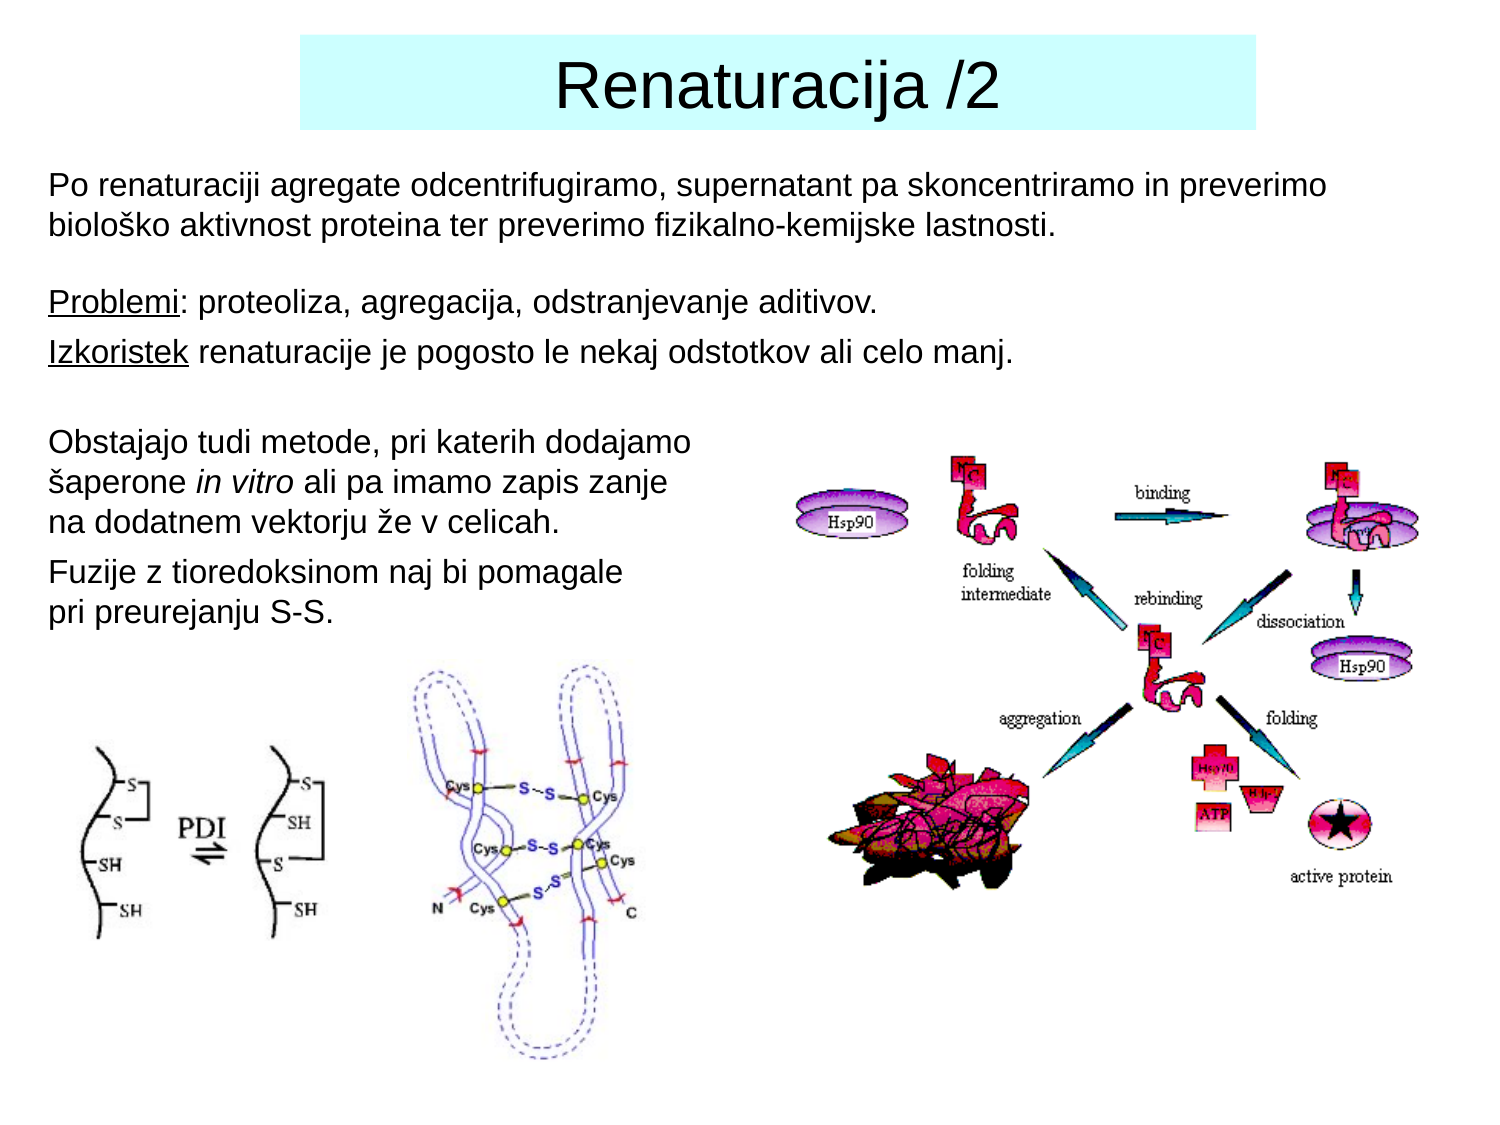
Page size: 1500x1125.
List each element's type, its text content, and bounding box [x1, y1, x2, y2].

picture [778, 444, 1437, 901]
text_box Renaturacija /2 [300, 34, 1257, 130]
text_box Po renaturaciji agregate odcentrifugiramo, supernatant pa skoncentriramo in preverimo biološko aktivnost proteina ter preverimo fizikalno-kemijske lastnosti. Problemi: proteoliza, agregacija, odstranjevanje aditivov. Izkoristek renaturacije je pogosto le nekaj odstotkov ali celo manj. Obstajajo tudi metode, pri katerih dodajamo šaperone in vitro ali pa imamo zapis zanje na dodatnem vektorju že v celicah. Fuzije z tioredoksinom naj bi pomagale pri preurejanju S-S. [33, 155, 1450, 1074]
picture [64, 727, 347, 955]
picture [407, 659, 649, 1066]
